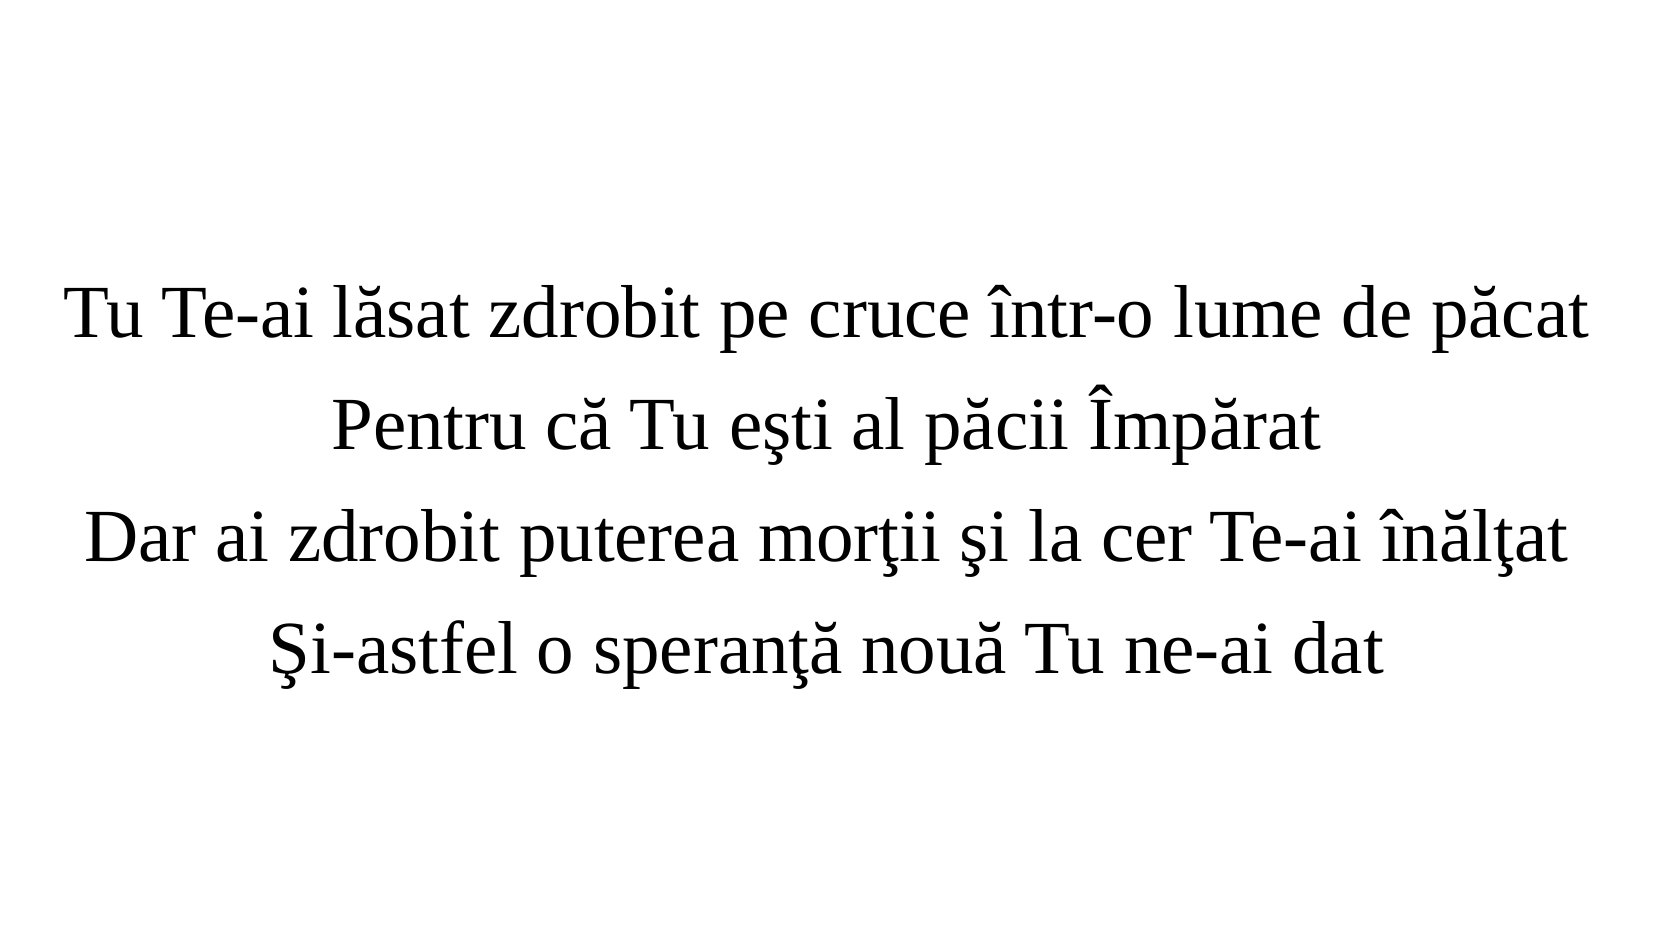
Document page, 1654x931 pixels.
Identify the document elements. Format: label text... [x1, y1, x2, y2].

subtitle Tu Te-ai lăsat zdrobit pe cruce într-o lume de păcat Pentru că Tu eşti al păcii Împărat Dar ai zdrobit puterea morţii şi la cer Te-ai înălţat Şi-astfel o speranţă nouă Tu ne-ai dat [58, 259, 1595, 693]
